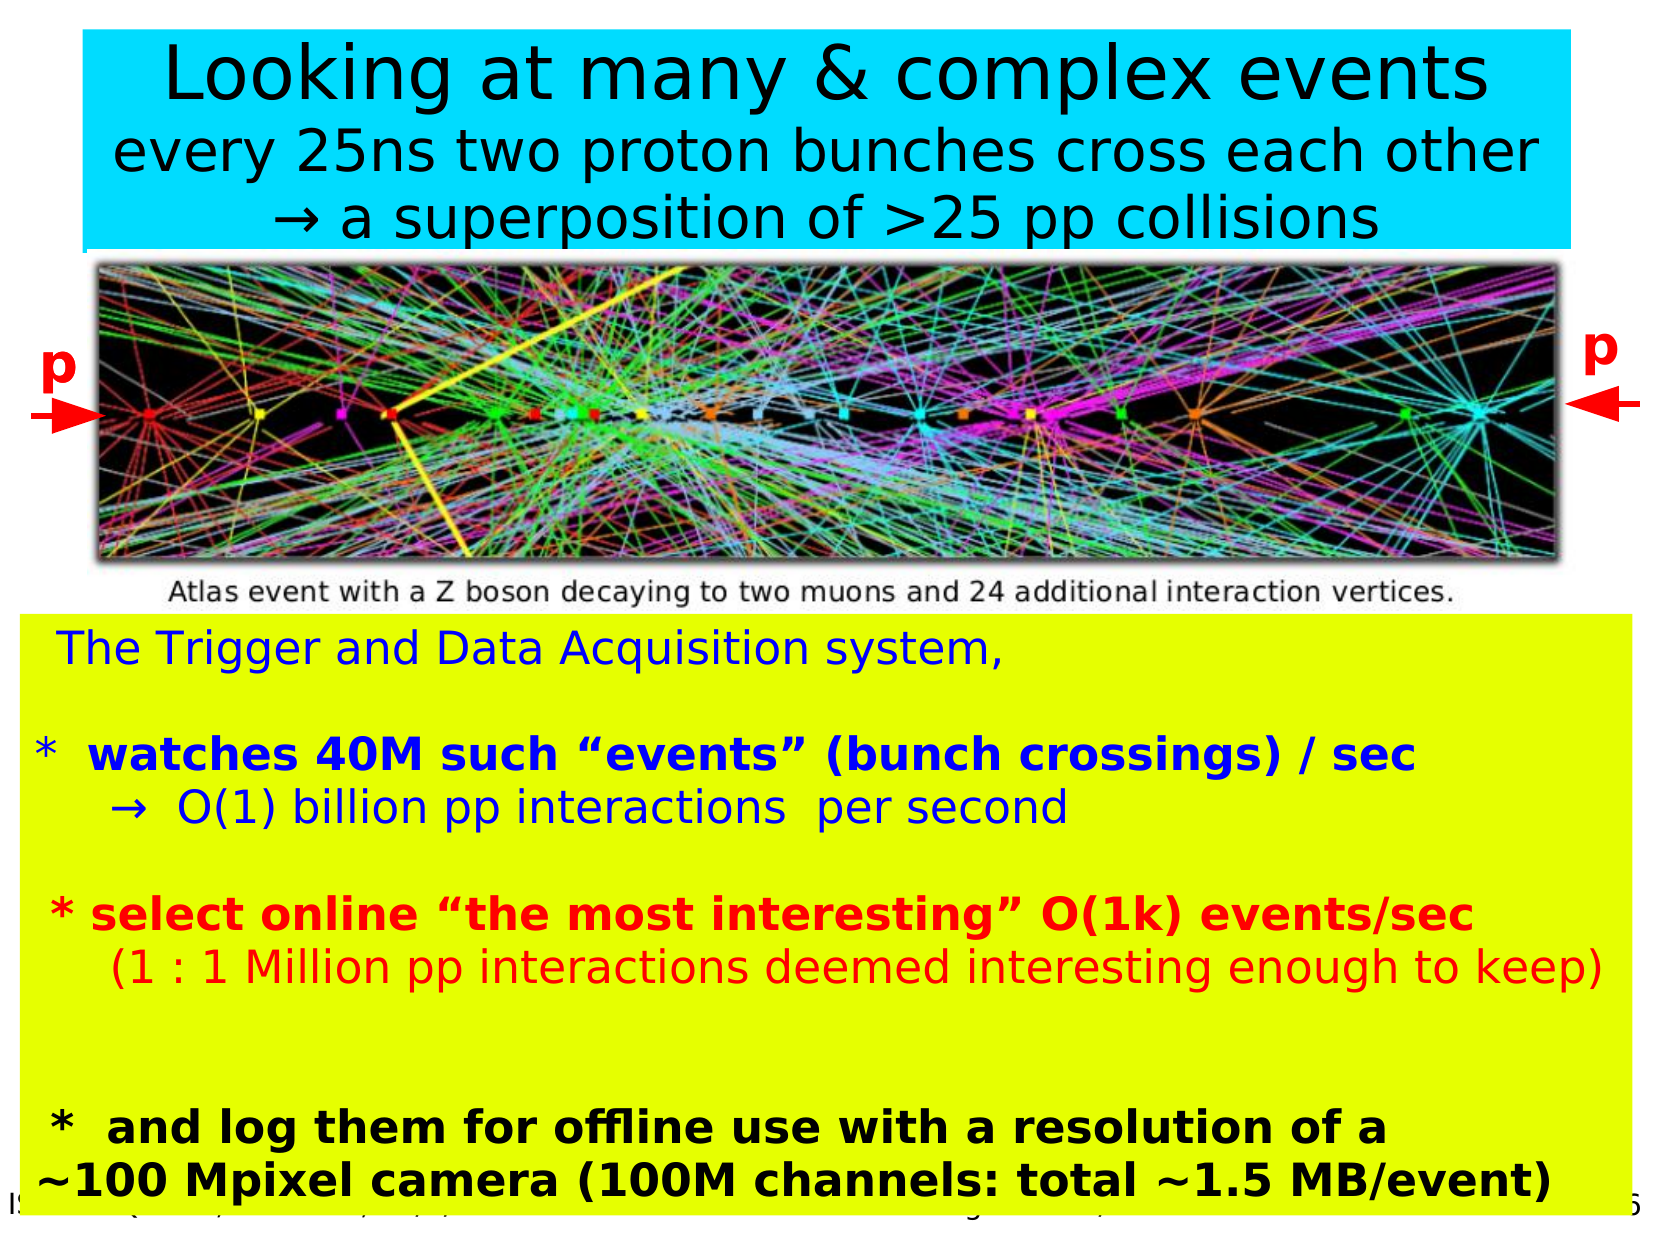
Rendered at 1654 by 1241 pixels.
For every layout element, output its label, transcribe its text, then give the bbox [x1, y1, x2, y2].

title Looking at many & complex events every 25ns two proton bunches cross each other → a superposition of >25 pp collisions [82, 29, 1571, 253]
picture [87, 249, 1579, 611]
text_box p [1566, 306, 1635, 386]
title The Trigger and Data Acquisition system, * watches 40M such “events” (bunch crossings) / sec → O(1) billion pp interactions per second * select online “the most interesting” O(1k) events/sec (1 : 1 Million pp interactions deemed interesting enough to keep) * and log them for offline use with a resolution of a ~100 Mpixel camera (100M channels: total ~1.5 MB/event) [19, 613, 1633, 1216]
text_box p [25, 324, 94, 403]
